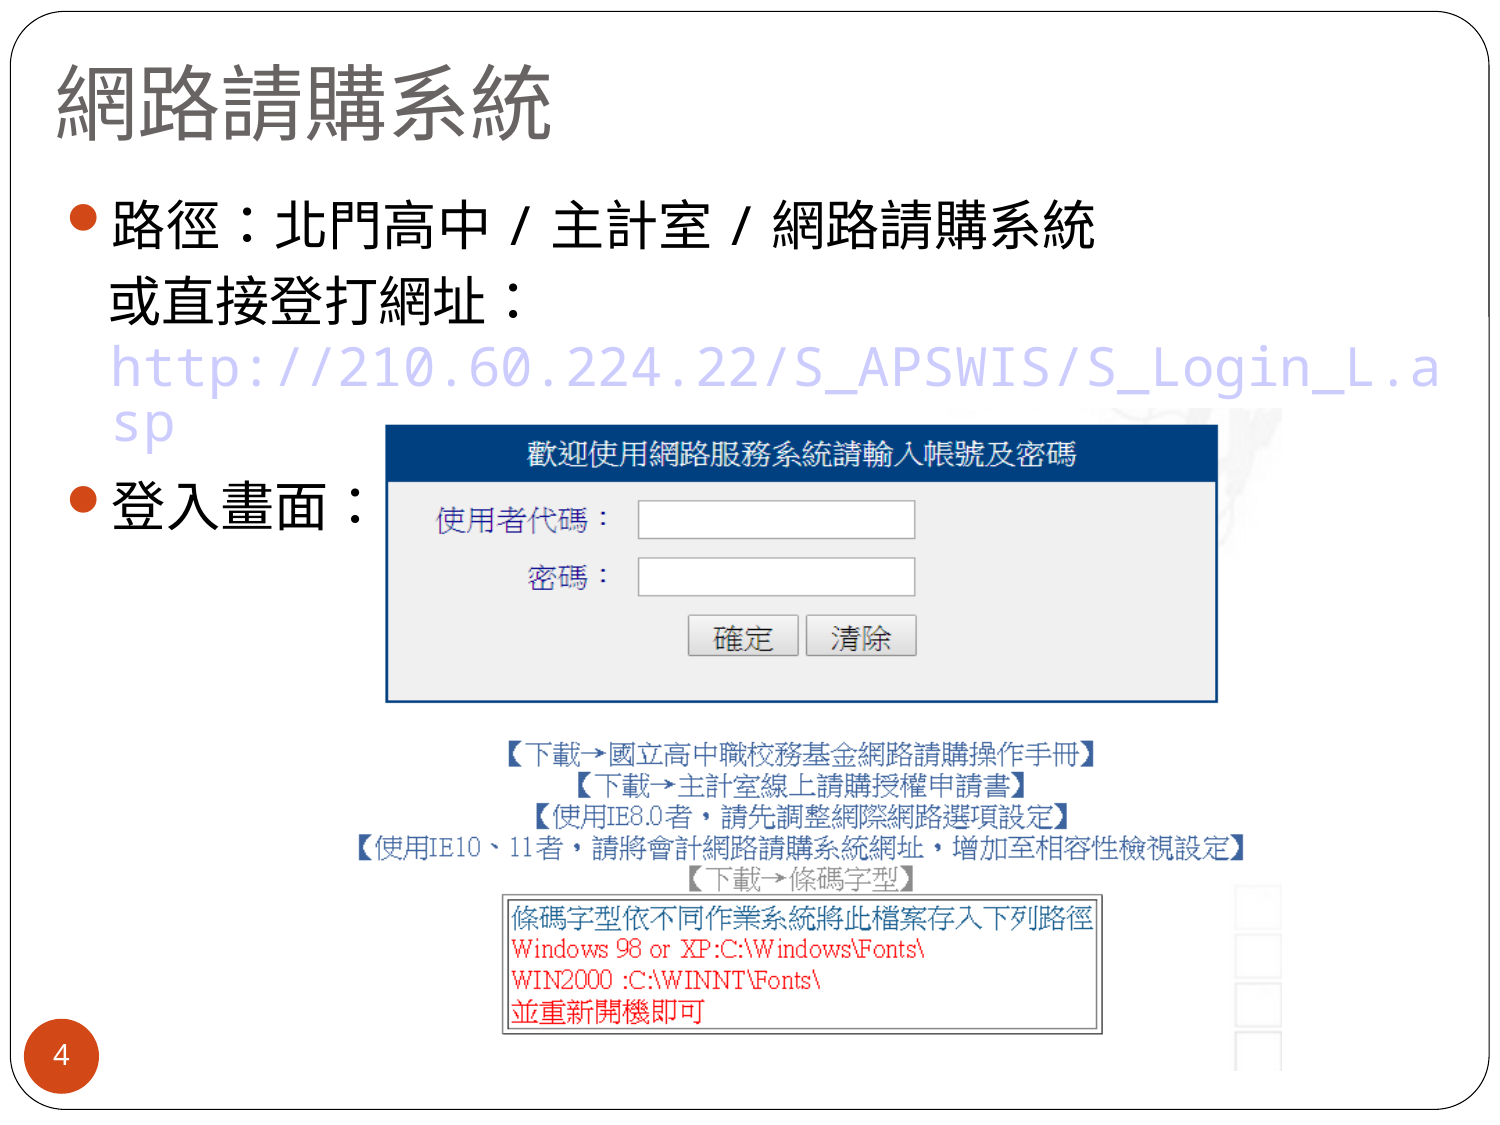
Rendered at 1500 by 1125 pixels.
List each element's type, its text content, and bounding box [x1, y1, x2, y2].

text_box 網路請購系統 [46, 35, 601, 166]
picture [312, 468, 1282, 1071]
text_box [23, 1018, 99, 1094]
text_box 路徑：北門高中/主計室/網路請購系統 或直接登打網址：http://210.60.224.22/S_APSWIS/S_Login_L.asp 登入畫面： [58, 175, 1465, 468]
picture [312, 499, 318, 524]
